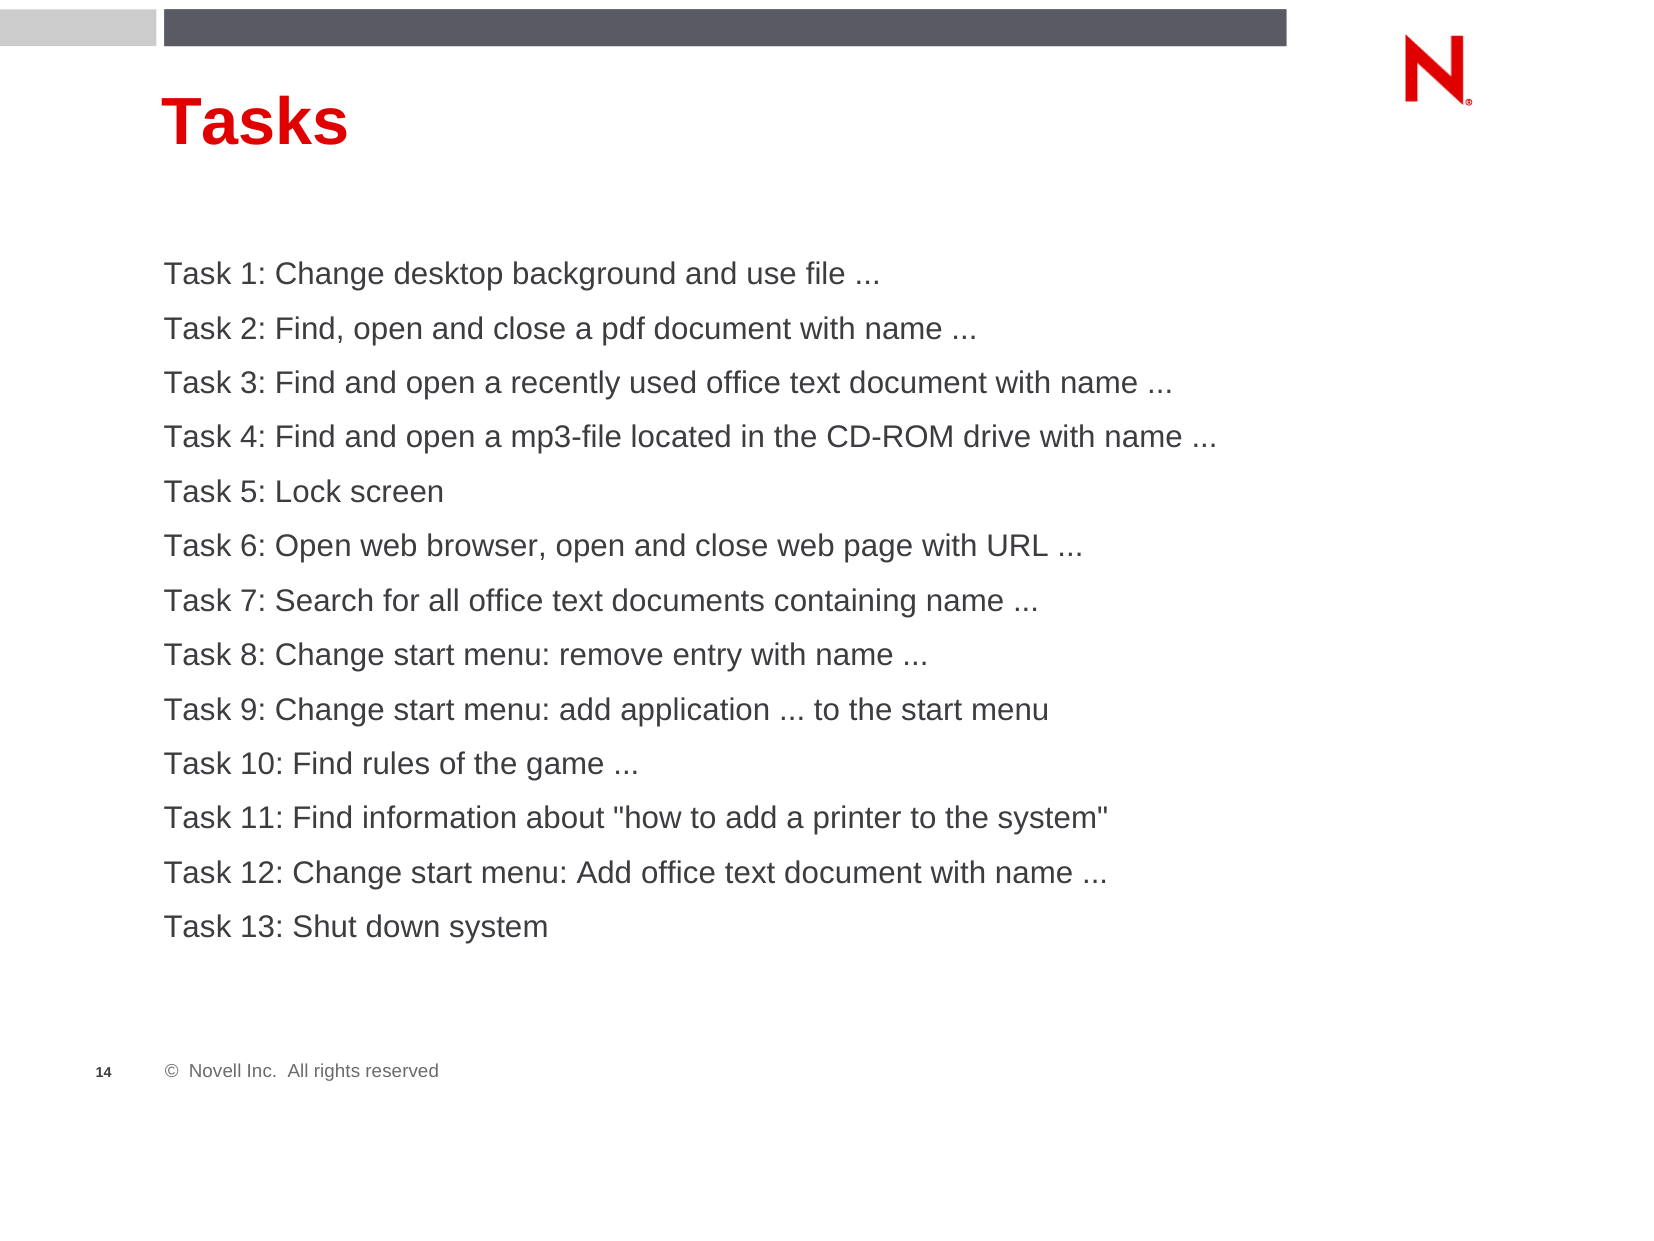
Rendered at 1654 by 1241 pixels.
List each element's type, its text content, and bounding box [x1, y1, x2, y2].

title Tasks [161, 41, 1383, 205]
list Task 1: Change desktop background and use file ... Task 2: Find, open and close a pdf document with name ... Task 3: Find and open a recently used office text document with name ... Task 4: Find and open a mp3-file located in the CD-ROM drive with name ... Task 5: Lock screen Task 6: Open web browser, open and close web page with URL ... Task 7: Search for all office text documents containing name ... Task 8: Change start menu: remove entry with name ... Task 9: Change start menu: add application ... to the start menu Task 10: Find rules of the game ... Task 11: Find information about "how to add a printer to the system" Task 12: Change start menu: Add office text document with name ... Task 13: Shut down system [163, 254, 1404, 986]
picture [1403, 32, 1473, 107]
